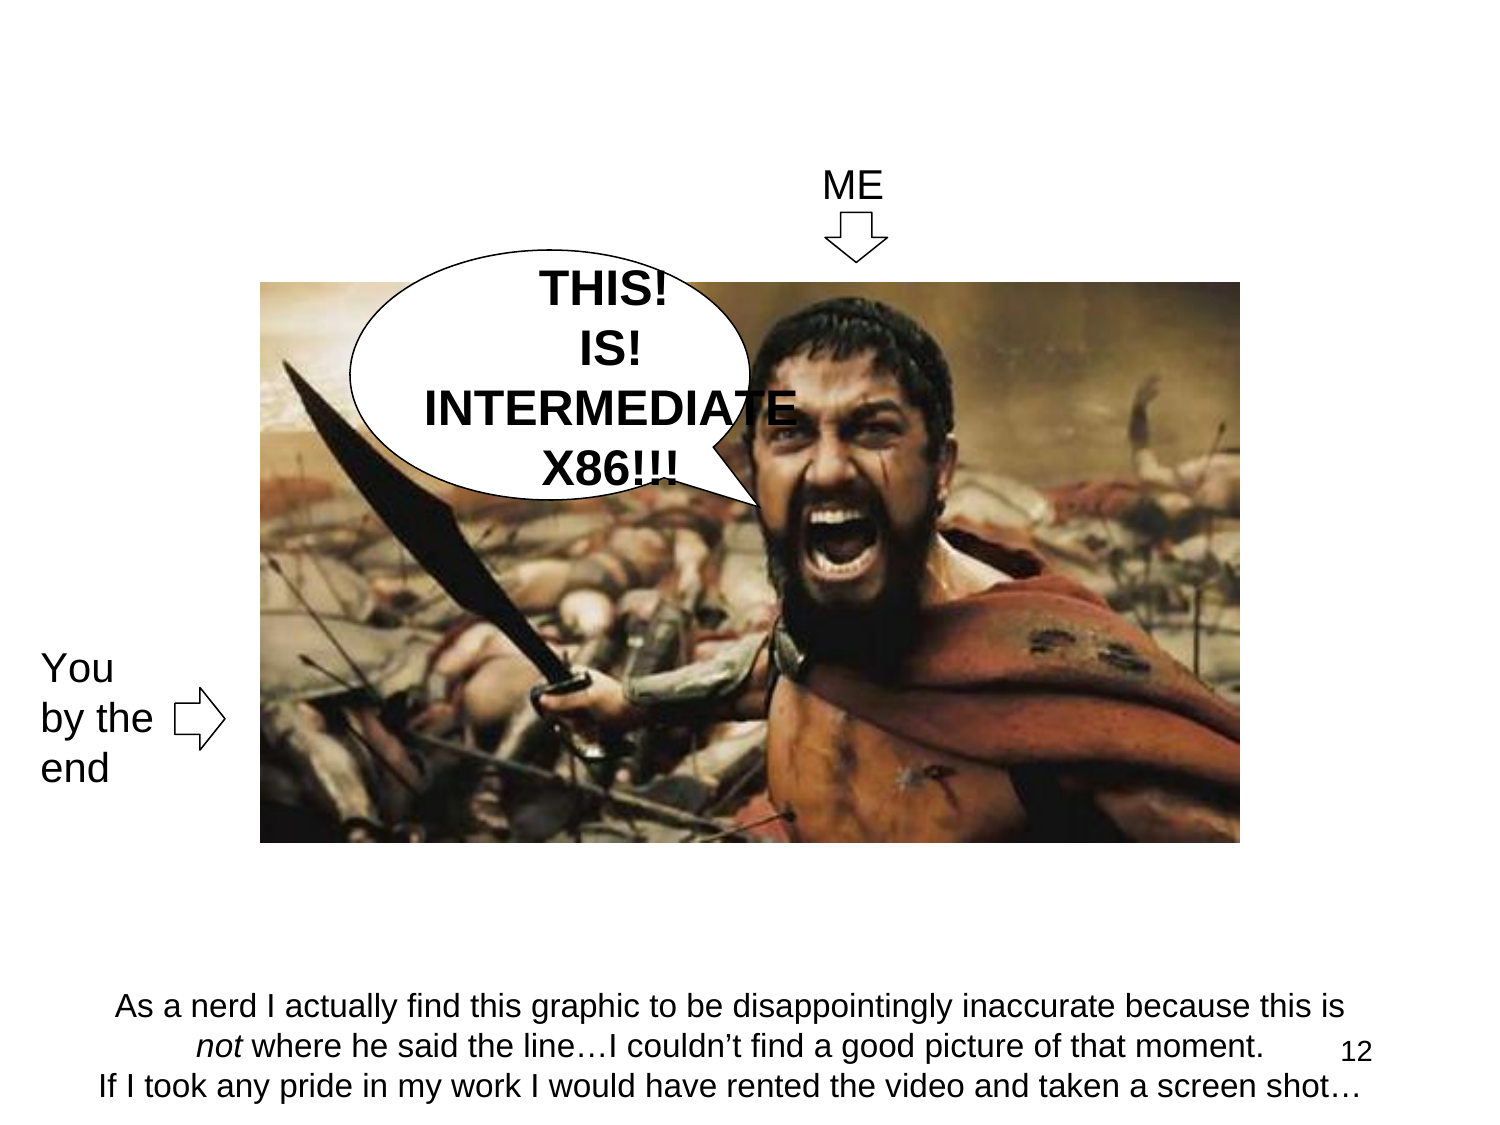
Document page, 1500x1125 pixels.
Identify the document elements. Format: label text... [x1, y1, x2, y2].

text_box As a nerd I actually find this graphic to be disappointingly inaccurate because this is not where he said the line…I couldn’t find a good picture of that moment. If I took any pride in my work I would have rented the video and taken a screen shot… [74, 987, 1388, 1101]
text_box THIS! IS! INTERMEDIATE X86!!! [349, 249, 760, 508]
text_box ME [807, 149, 900, 216]
text_box [181, 687, 226, 751]
text_box You by the end [25, 633, 181, 799]
text_box [825, 216, 888, 263]
picture [260, 282, 1240, 843]
